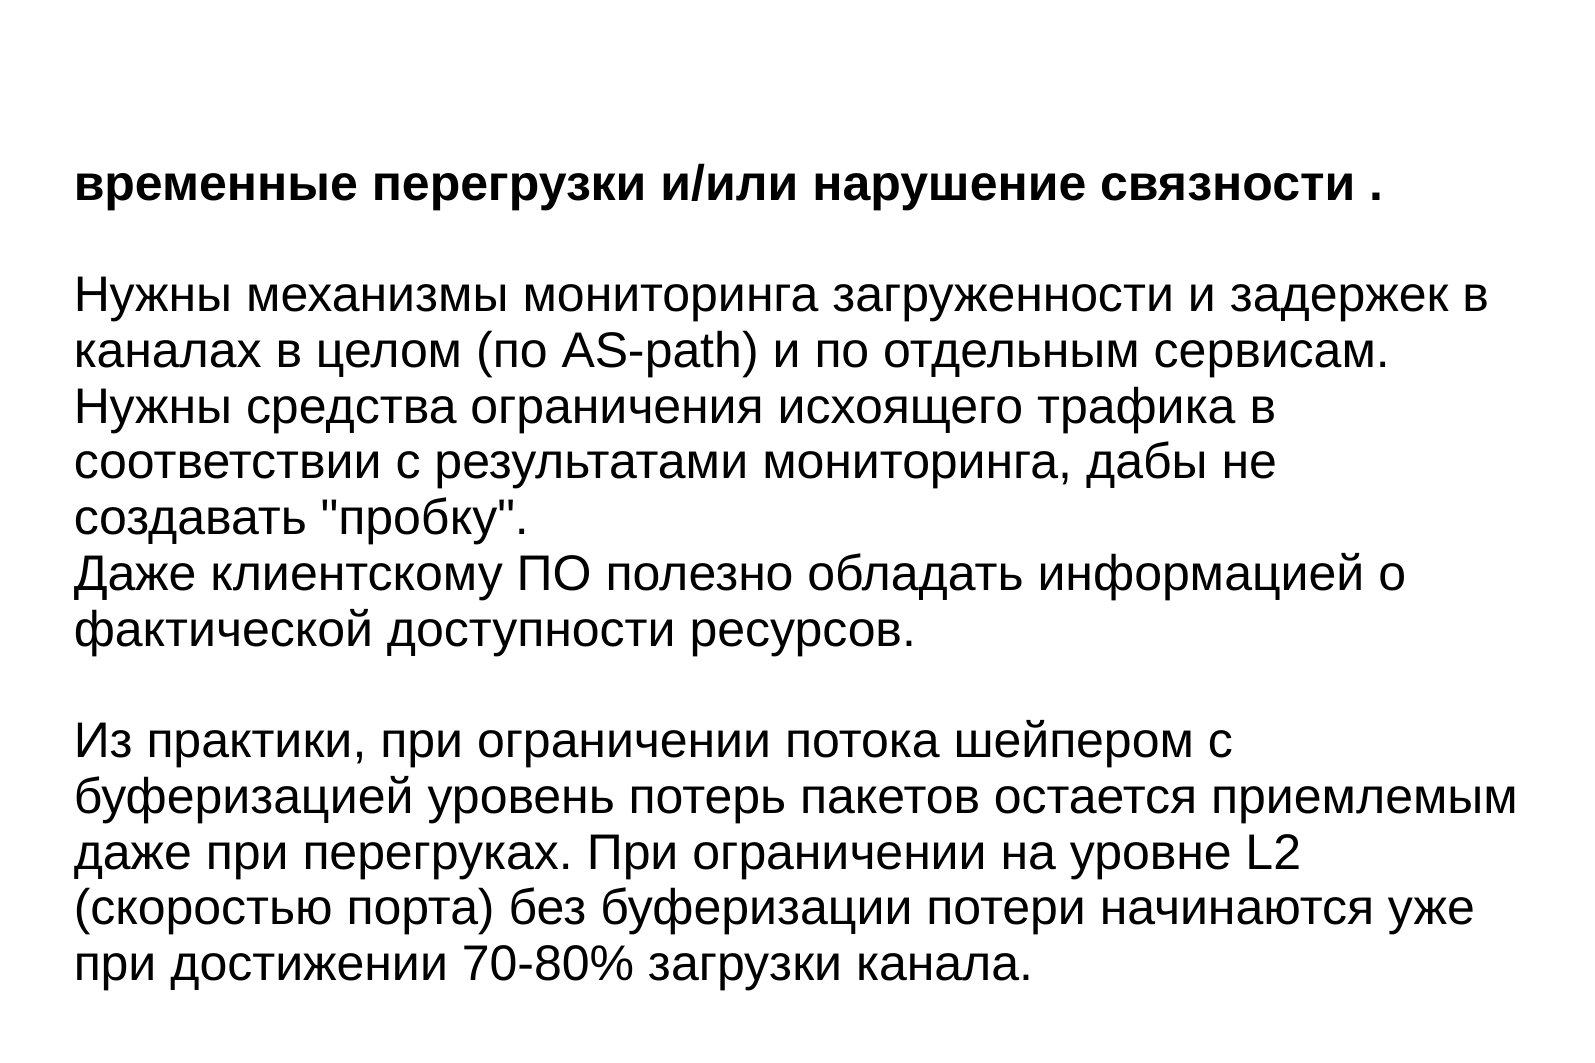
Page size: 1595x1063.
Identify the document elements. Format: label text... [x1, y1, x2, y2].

text_box временные перегрузки и/или нарушение связности . Нужны механизмы мониторинга загруженности и задержек в каналах в целом (по AS-path) и по отдельным сервисам. Нужны средства ограничения исхоящего трафика в соответствии с результатами мониторинга, дабы не создавать "пробку". Даже клиентскому ПО полезно обладать информацией о фактической доступности ресурсов. Из практики, при ограничении потока шейпером с буферизацией уровень потерь пакетов остается приемлемым даже при перегруках. При ограничении на уровне L2 (скоростью порта) без буферизации потери начинаются уже при достижении 70-80% загрузки канала. [59, 147, 1536, 1000]
